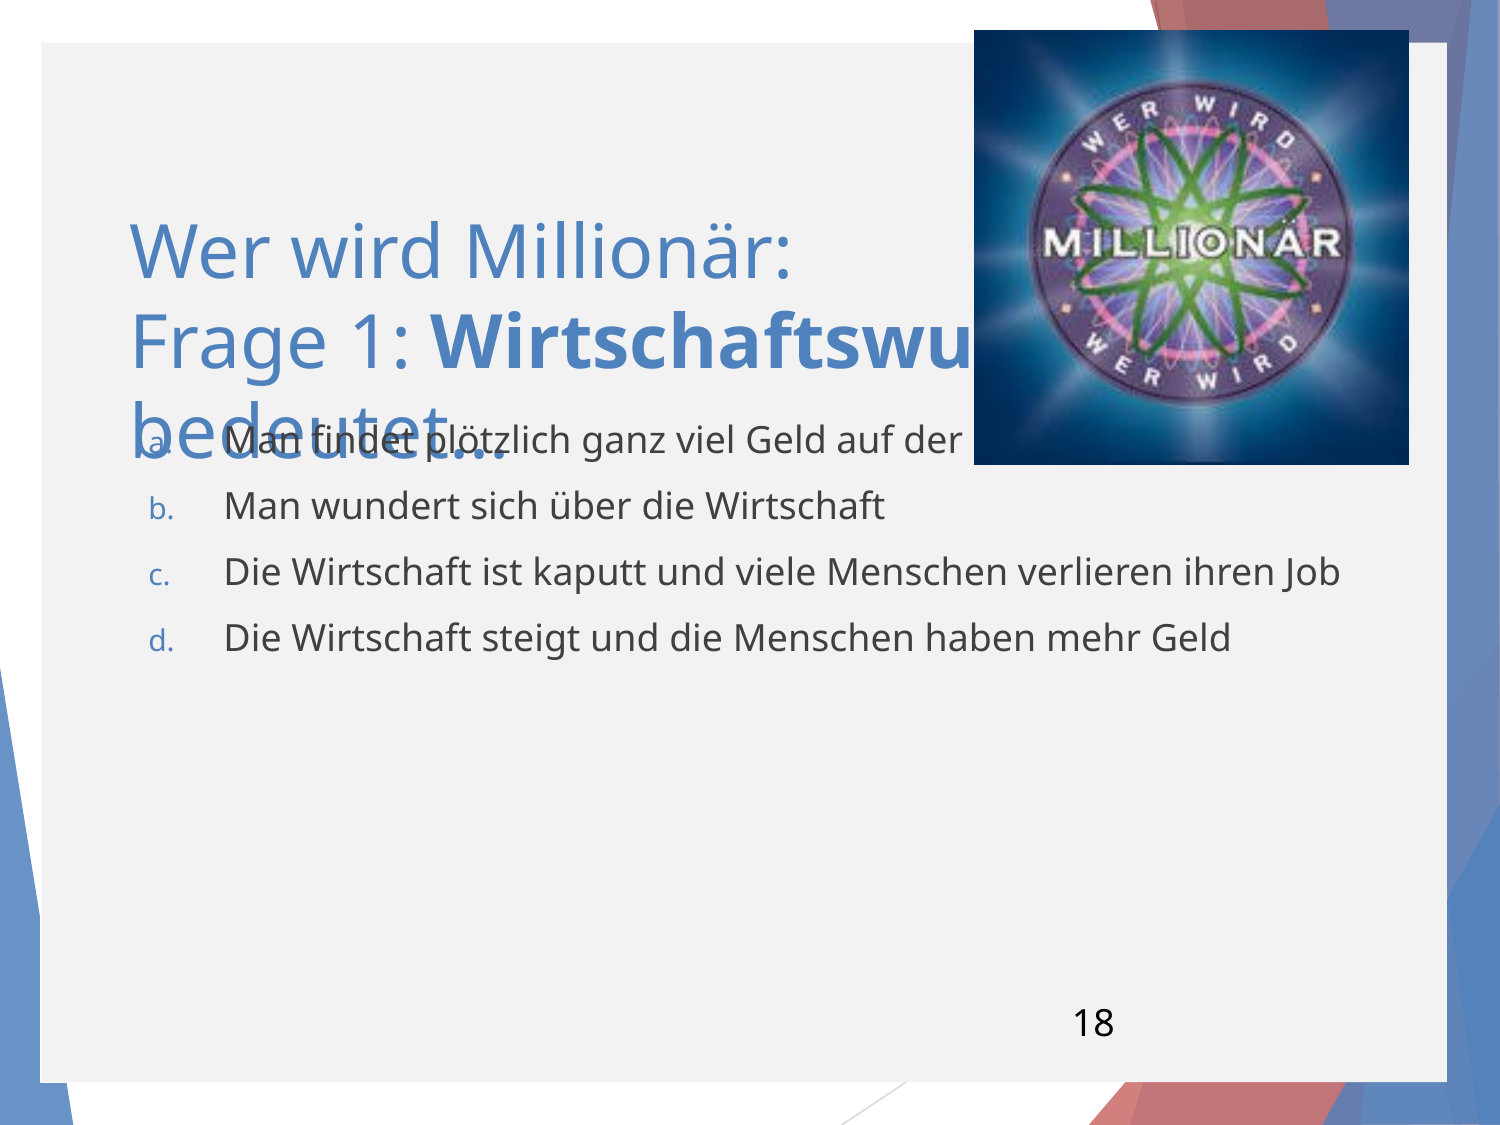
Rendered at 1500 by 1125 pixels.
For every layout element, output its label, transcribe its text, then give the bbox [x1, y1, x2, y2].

picture [974, 30, 1409, 465]
title Wer wird Millionär: Frage 1: Wirtschaftswunder bedeutet... [114, 196, 974, 429]
list Man findet plötzlich ganz viel Geld auf der Straße Man wundert sich über die Wirtschaft Die Wirtschaft ist kaputt und viele Menschen verlieren ihren Job Die Wirtschaft steigt und die Menschen haben mehr Geld [133, 408, 1384, 1003]
slide_number <Nummer> [1057, 991, 1142, 1051]
